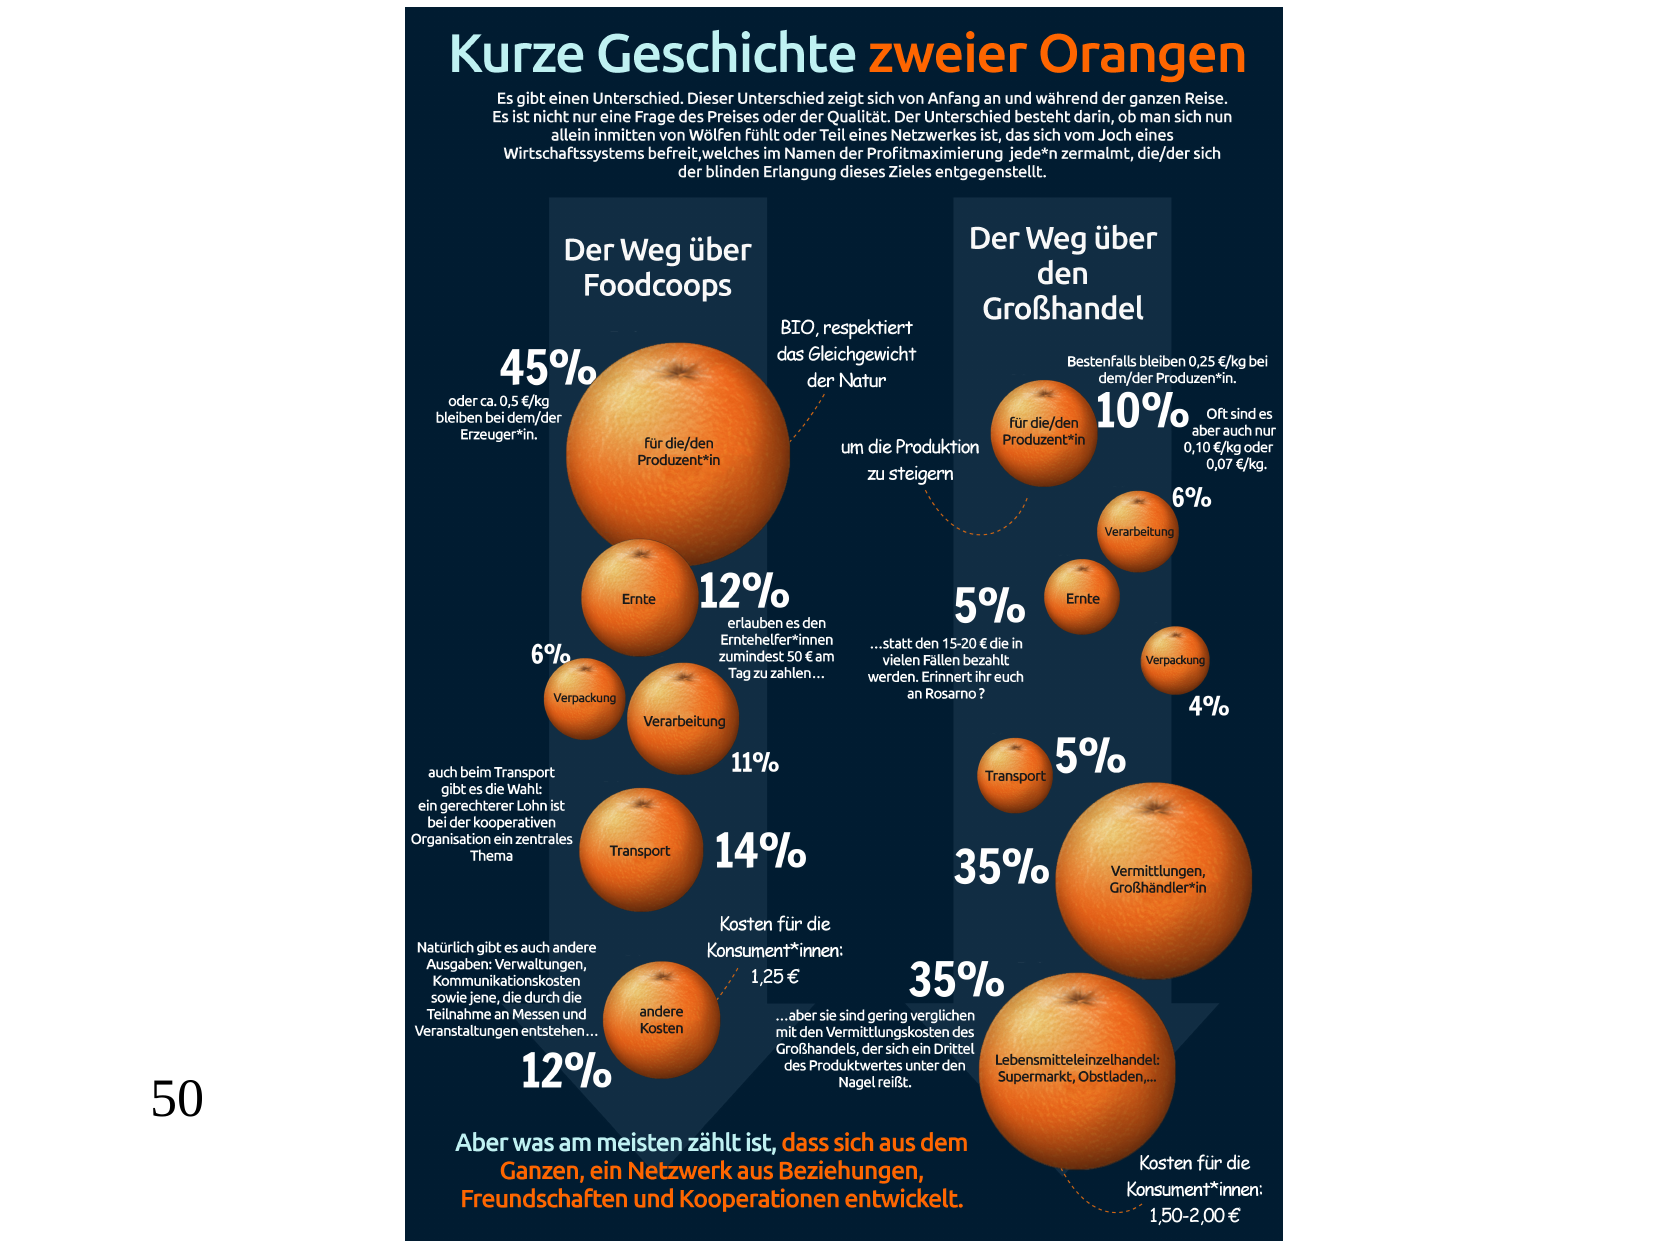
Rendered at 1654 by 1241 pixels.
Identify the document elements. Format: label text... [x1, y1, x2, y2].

text_box <Foliennummer> [0, 1061, 383, 1169]
picture [405, 7, 1283, 1241]
